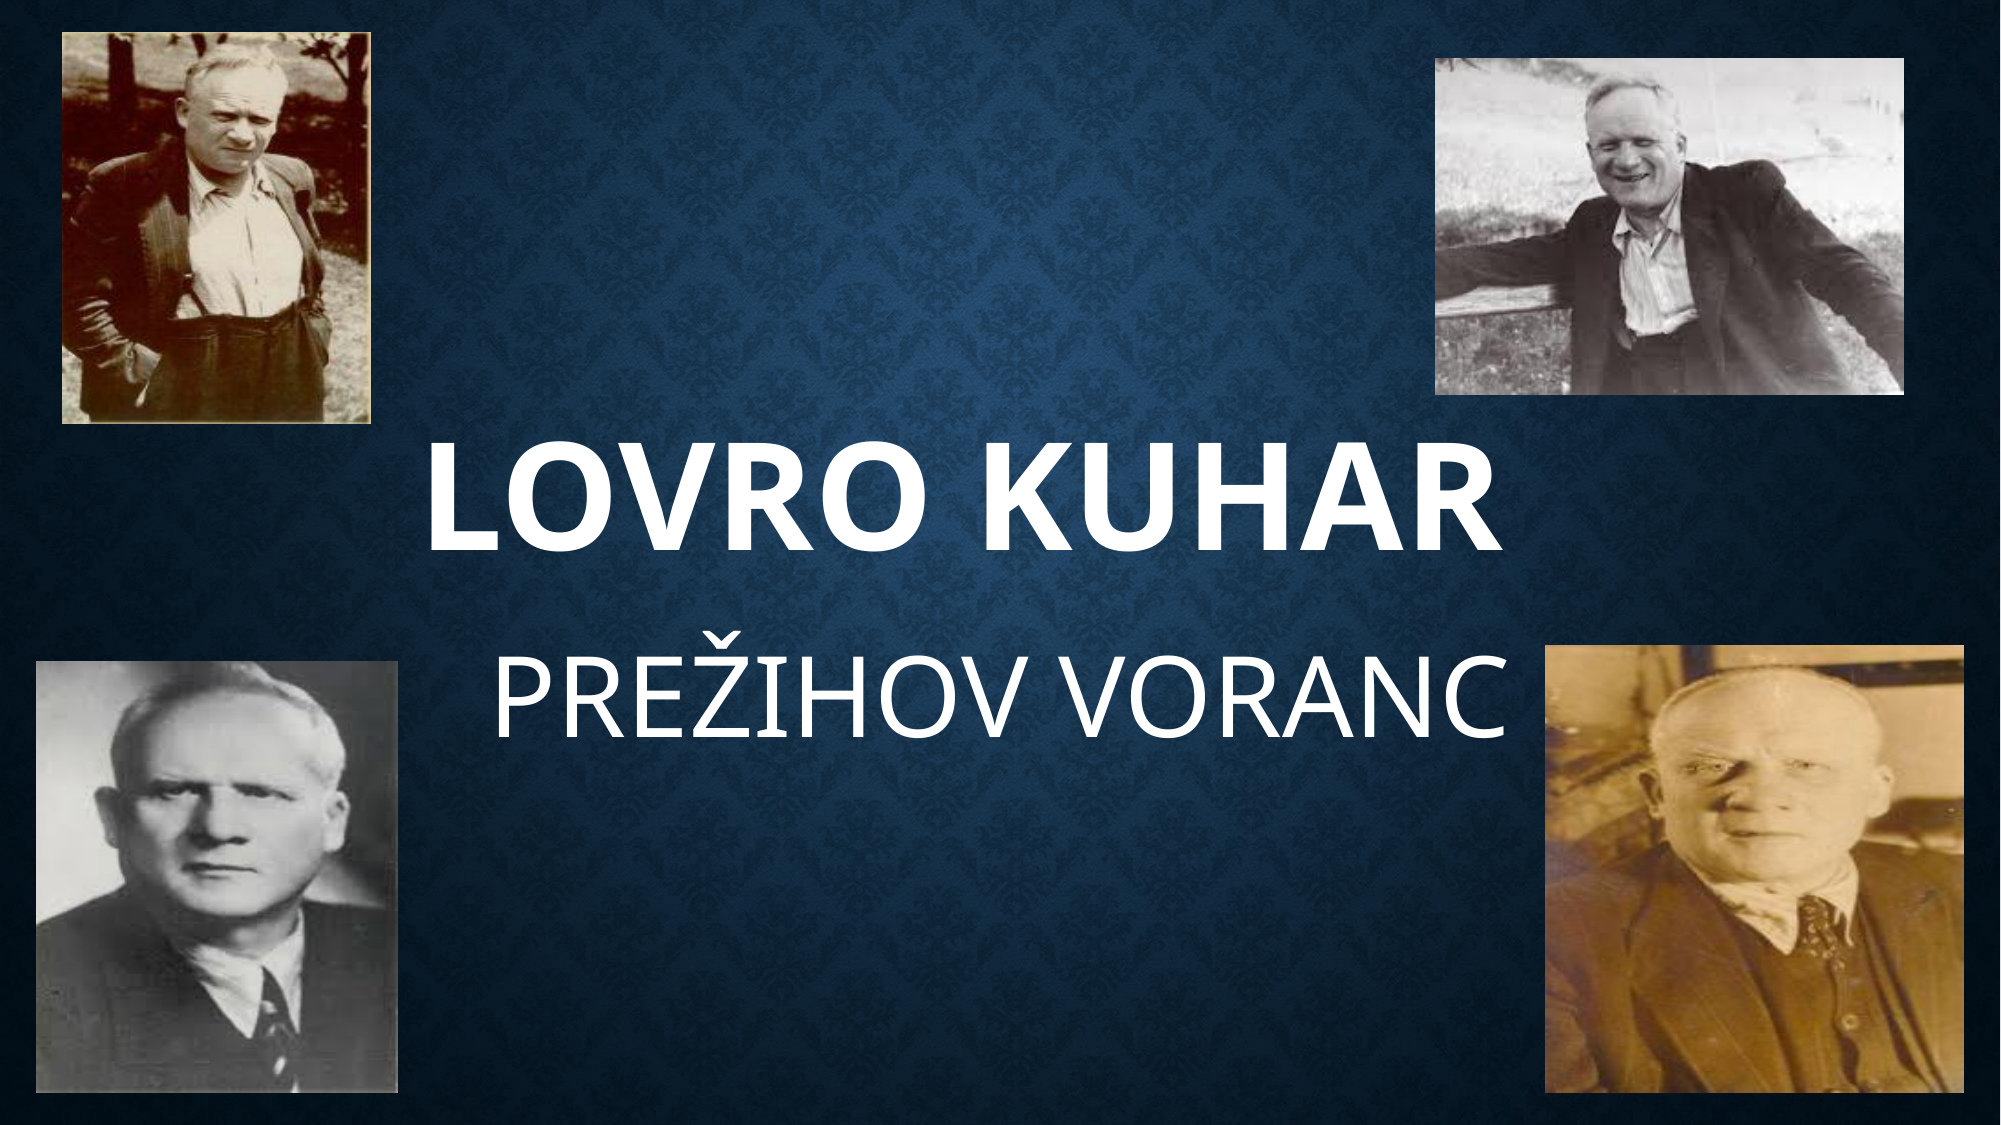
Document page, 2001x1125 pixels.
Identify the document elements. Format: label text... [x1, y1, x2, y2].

picture [0, 0, 2001, 1125]
title LOVRO kuhar [261, 199, 1739, 590]
subtitle PREŽIHOV VORANC [261, 590, 1739, 863]
